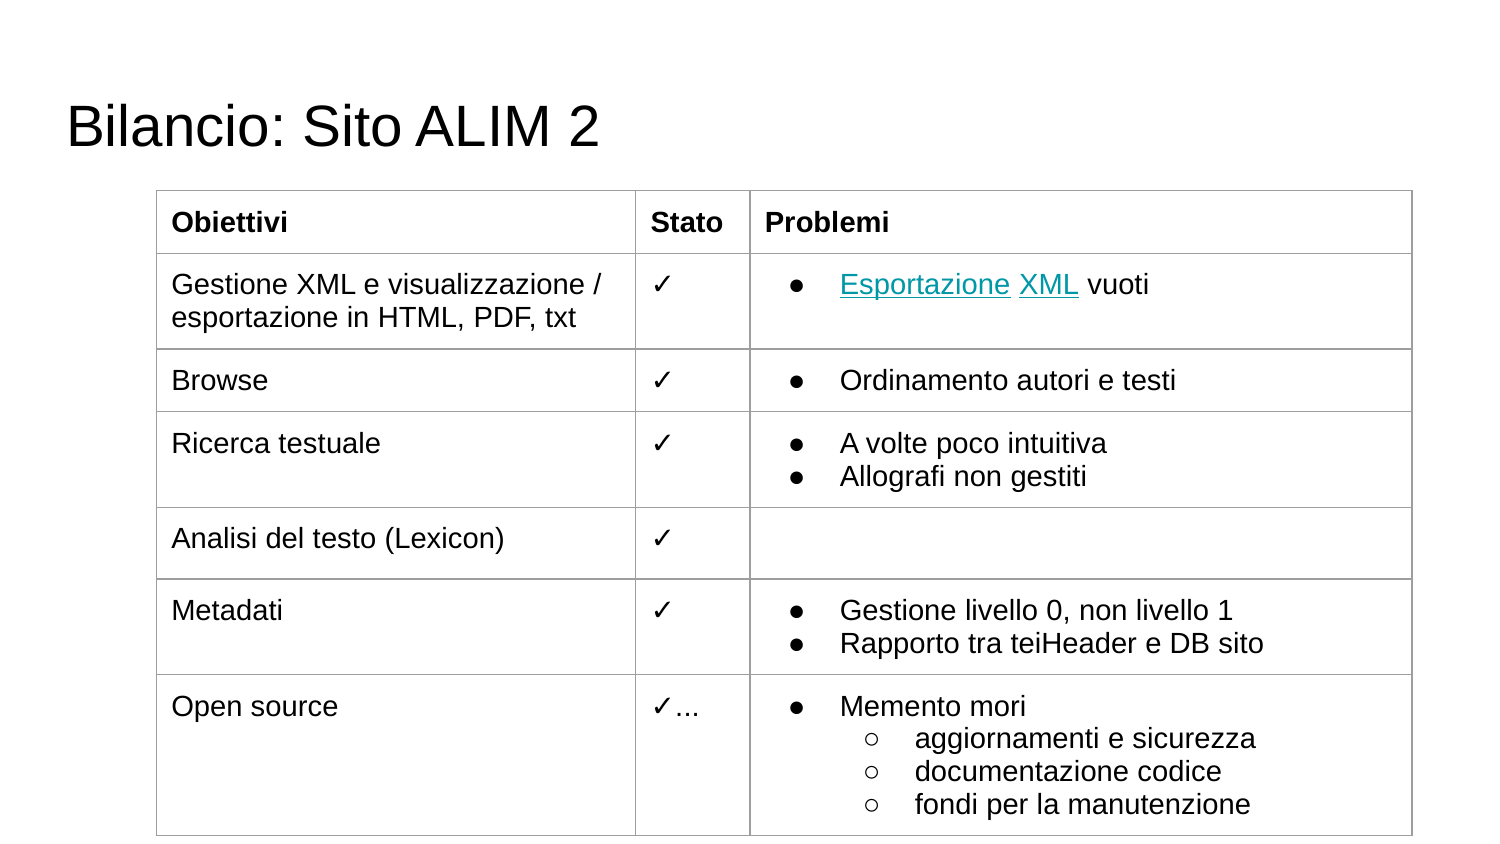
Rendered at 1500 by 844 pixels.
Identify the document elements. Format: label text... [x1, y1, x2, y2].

table_cell Ordinamento autori e testi [751, 350, 1411, 411]
table_cell ✓... [636, 675, 749, 835]
table_cell A volte poco intuitiva Allografi non gestiti [751, 412, 1411, 507]
title Bilancio: Sito ALIM 2 [51, 72, 1449, 167]
table_header Stato [636, 191, 749, 253]
table_cell [751, 508, 1411, 578]
table_cell Gestione XML e visualizzazione / esportazione in HTML, PDF, txt [157, 254, 635, 348]
table_cell ✓ [636, 350, 749, 411]
table_cell Gestione livello 0, non livello 1 Rapporto tra teiHeader e DB sito [751, 580, 1411, 674]
table_cell ✓ [636, 412, 749, 507]
table_cell ✓ [636, 254, 749, 348]
table_cell Memento mori aggiornamenti e sicurezza documentazione codice fondi per la manutenzione [751, 675, 1411, 835]
table_cell Ricerca testuale [157, 412, 635, 507]
table_header Obiettivi [157, 191, 635, 253]
table_cell Analisi del testo (Lexicon) [157, 508, 635, 578]
table_cell Browse [157, 350, 635, 411]
table_cell Metadati [157, 580, 635, 674]
table_cell ✓ [636, 580, 749, 674]
table_header Problemi [751, 191, 1411, 253]
table_cell Open source [157, 675, 635, 835]
table_cell ✓ [636, 508, 749, 578]
table_cell Esportazione XML vuoti [751, 254, 1411, 348]
